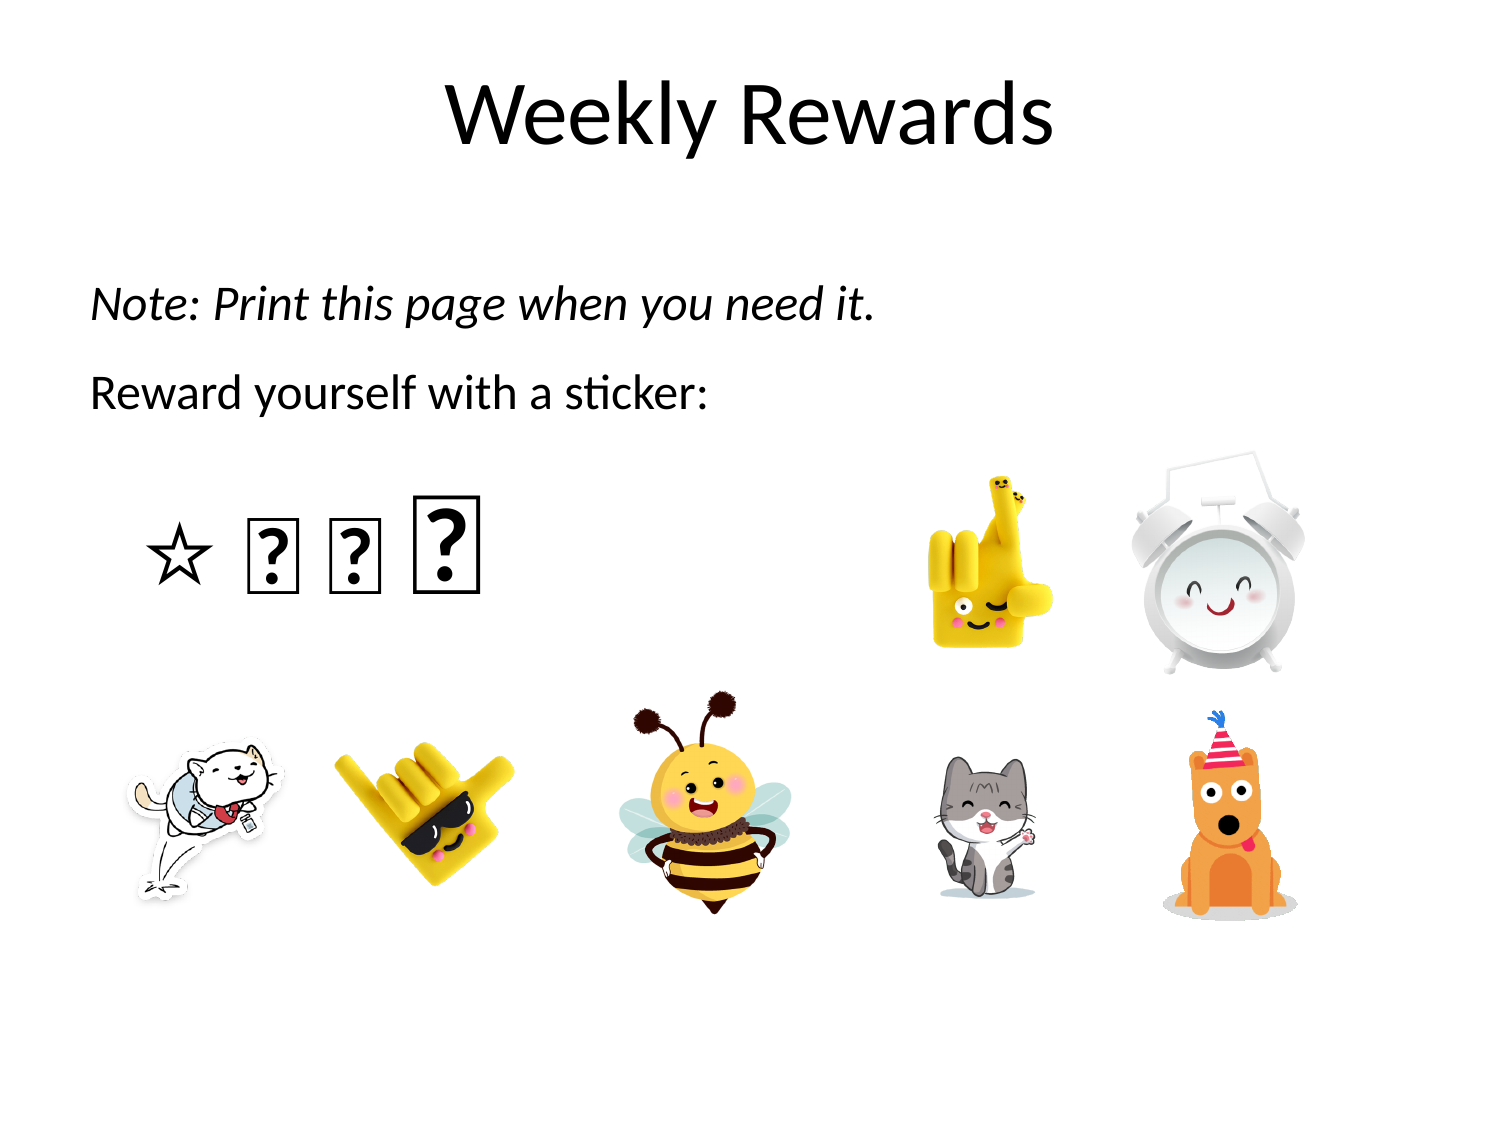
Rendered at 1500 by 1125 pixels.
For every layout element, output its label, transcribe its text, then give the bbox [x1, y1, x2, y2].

list Note: Print this page when you need it. Reward yourself with a sticker: ⭐ 🌟 🐠 🐢 [75, 262, 1425, 1005]
title Weekly Rewards [75, 45, 1425, 233]
picture [334, 711, 516, 893]
picture [614, 686, 796, 919]
picture [1101, 445, 1335, 680]
picture [893, 471, 1076, 654]
picture [893, 736, 1076, 919]
picture [1101, 683, 1360, 942]
picture [101, 711, 309, 919]
